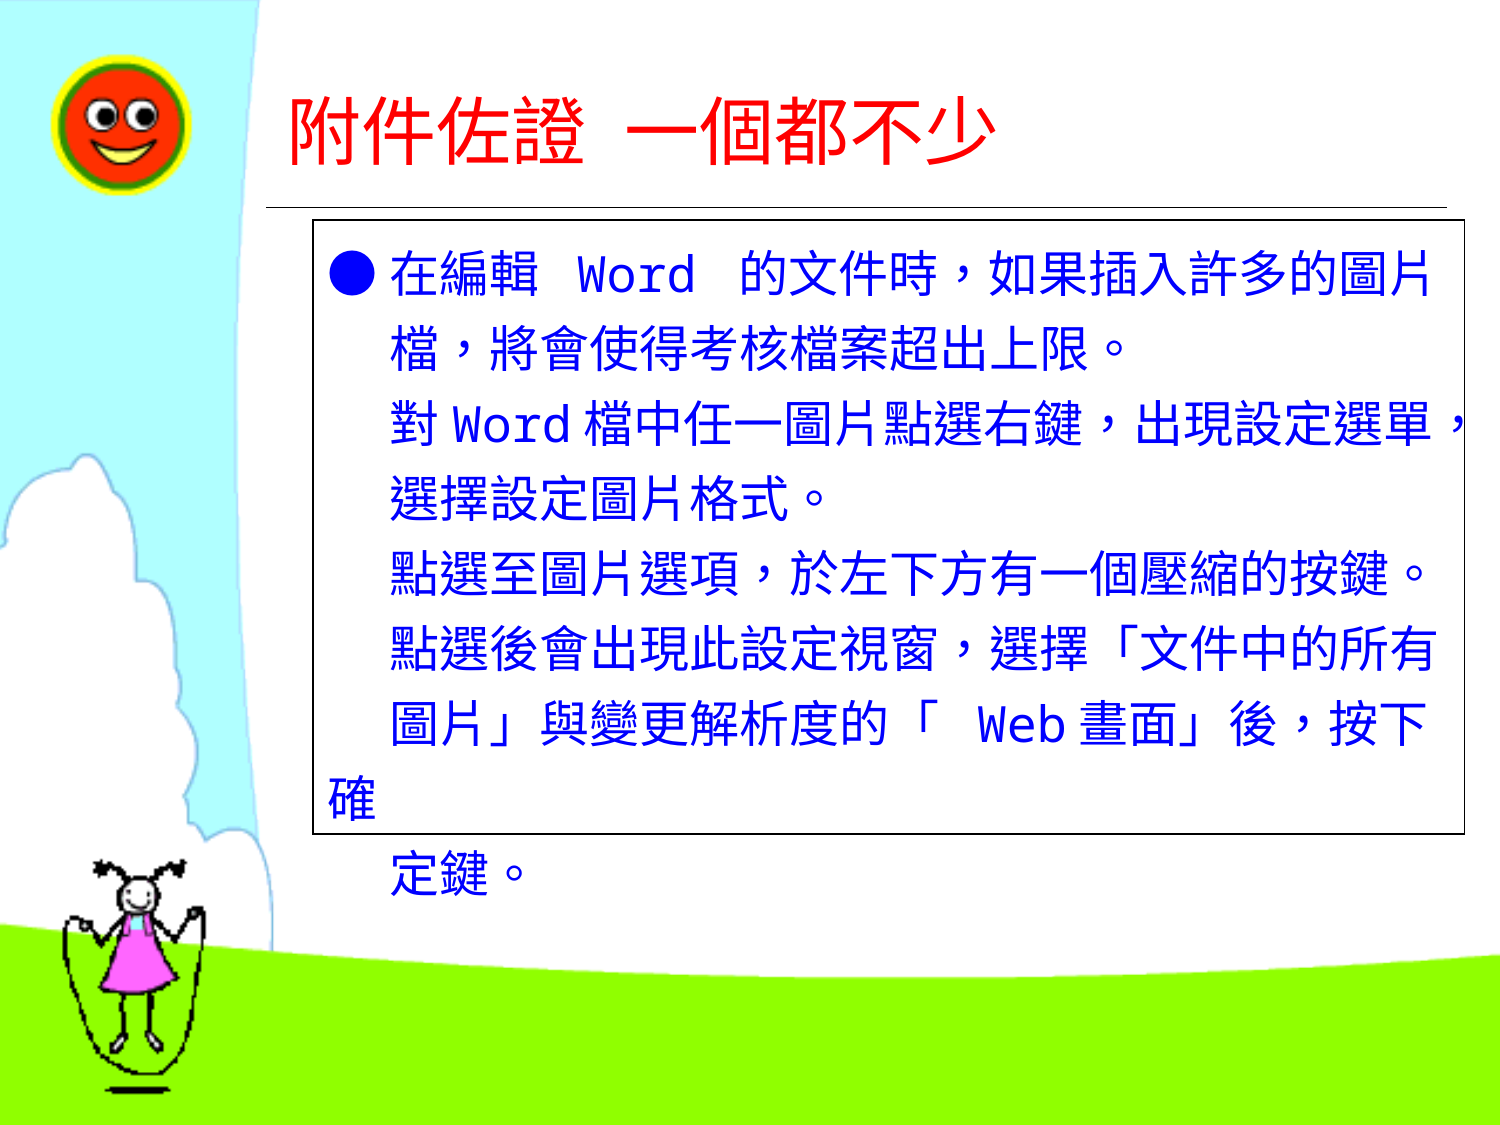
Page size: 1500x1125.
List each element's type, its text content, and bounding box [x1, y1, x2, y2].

text_box 附件佐證 一個都不少 [266, 70, 1406, 188]
text_box ●在編輯 Word 的文件時，如果插入許多的圖片 檔，將會使得考核檔案超出上限。 對Word檔中任一圖片點選右鍵，出現設定選單， 選擇設定圖片格式。 點選至圖片選項，於左下方有一個壓縮的按鍵。 點選後會出現此設定視窗，選擇「文件中的所有 圖片」與變更解析度的「 Web畫面」後，按下確 定鍵。 [313, 220, 1465, 834]
picture [0, 0, 1500, 1125]
